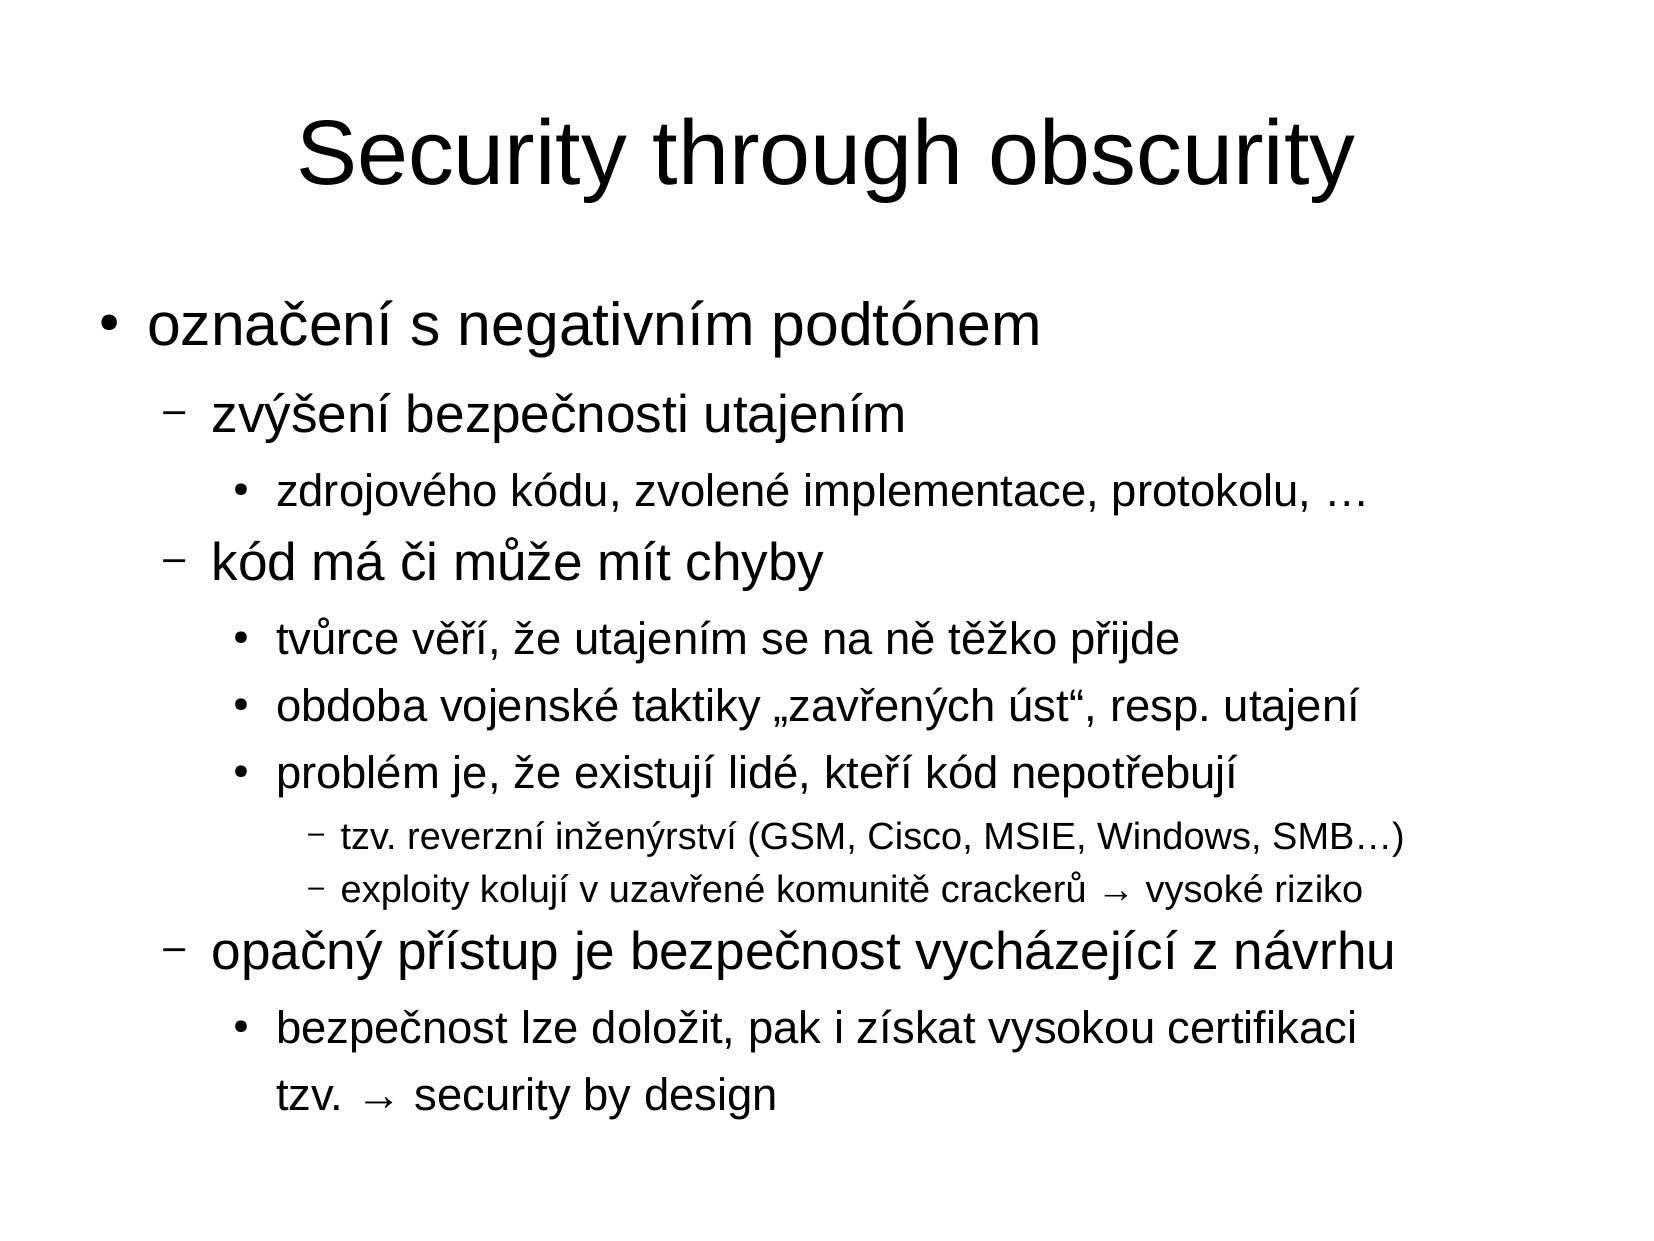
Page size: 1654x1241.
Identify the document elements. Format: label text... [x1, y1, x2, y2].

list označení s negativním podtónem zvýšení bezpečnosti utajením zdrojového kódu, zvolené implementace, protokolu, … kód má či může mít chyby tvůrce věří, že utajením se na ně těžko přijde obdoba vojenské taktiky „zavřených úst“, resp. utajení problém je, že existují lidé, kteří kód nepotřebují tzv. reverzní inženýrství (GSM, Cisco, MSIE, Windows, SMB…) exploity kolují v uzavřené komunitě crackerů → vysoké riziko opačný přístup je bezpečnost vycházející z návrhu bezpečnost lze doložit, pak i získat vysokou certifikaci tzv. → security by design [82, 290, 1571, 1127]
title Security through obscurity [82, 56, 1571, 250]
